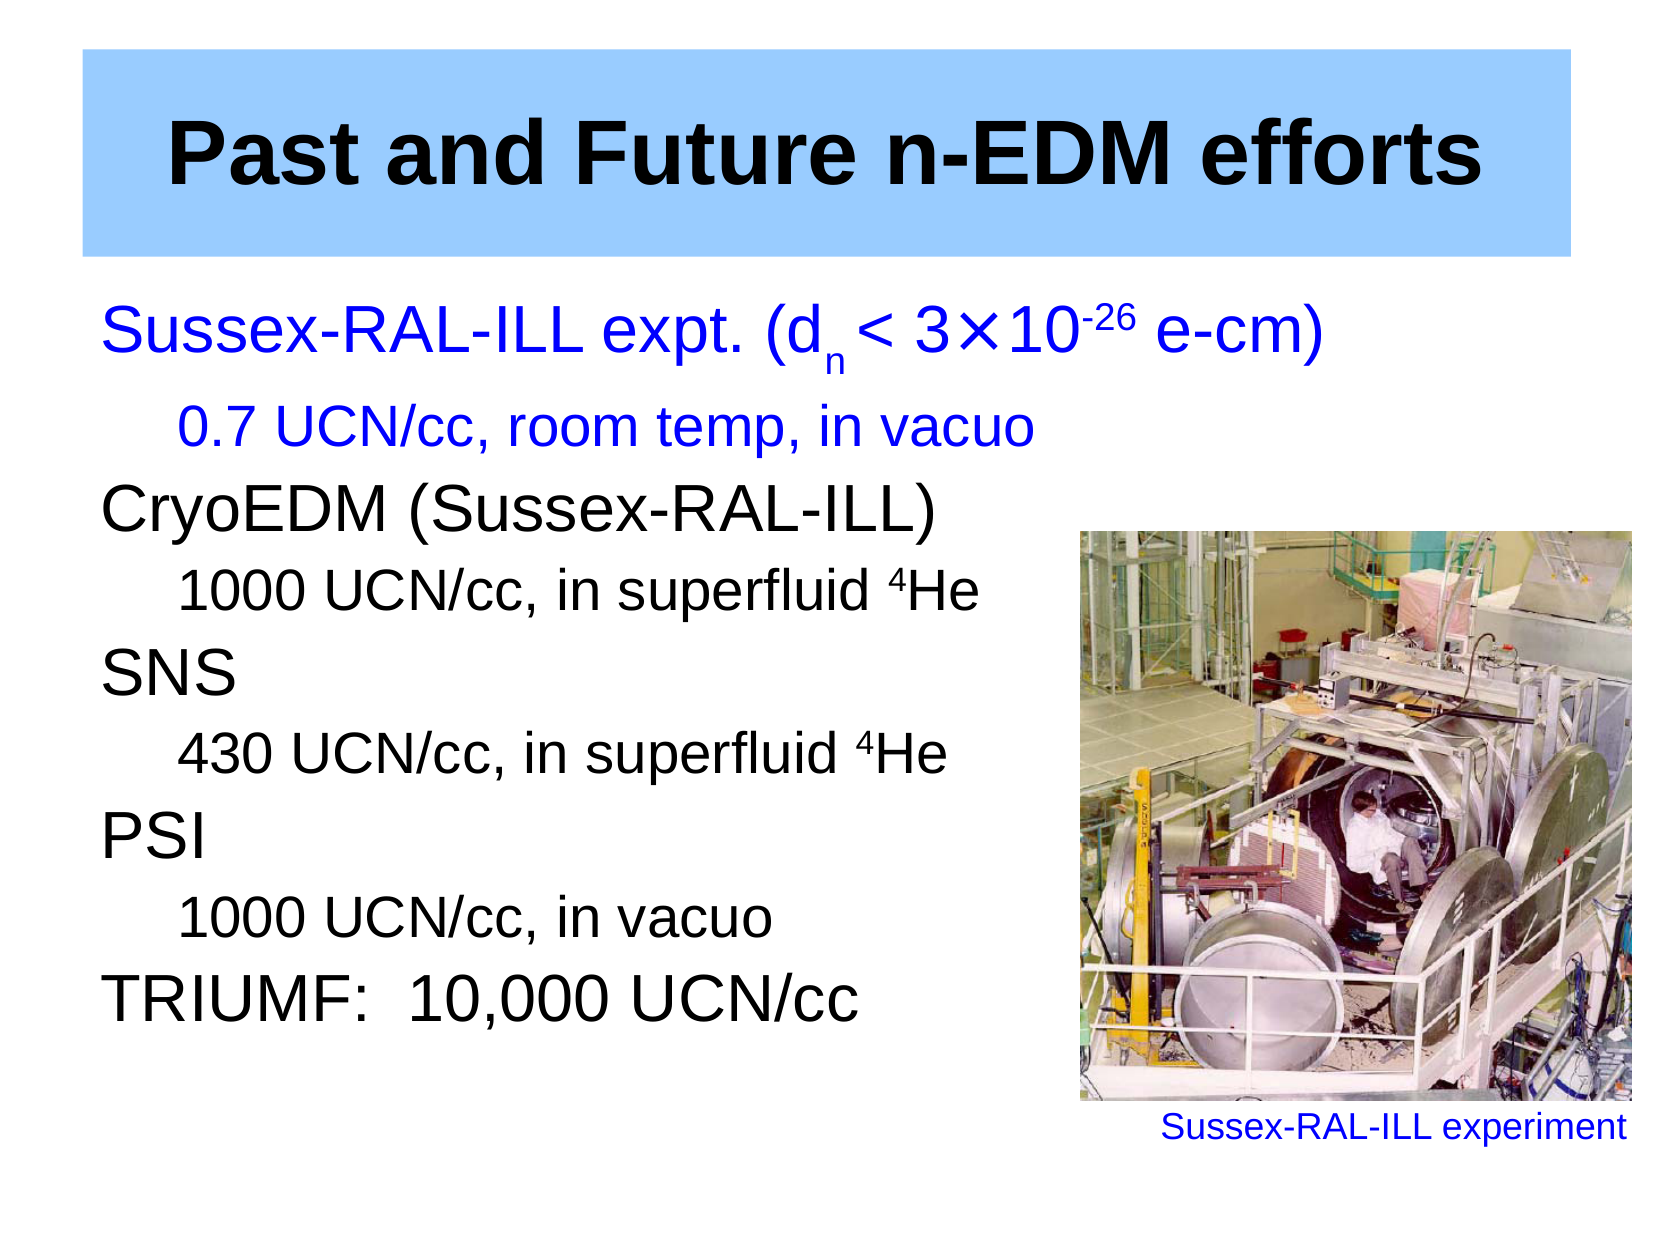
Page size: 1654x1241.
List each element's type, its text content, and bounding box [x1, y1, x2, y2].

title Past and Future n-EDM efforts [82, 49, 1571, 257]
picture [1080, 531, 1632, 1101]
text_box Sussex-RAL-ILL experiment [1145, 1098, 1638, 1160]
list Sussex-RAL-ILL expt. (dn < 3⨯10-26 e-cm) 0.7 UCN/cc, room temp, in vacuo CryoEDM (Sussex-RAL-ILL) 1000 UCN/cc, in superfluid 4He SNS 430 UCN/cc, in superfluid 4He PSI 1000 UCN/cc, in vacuo TRIUMF: 10,000 UCN/cc [82, 290, 1571, 1104]
